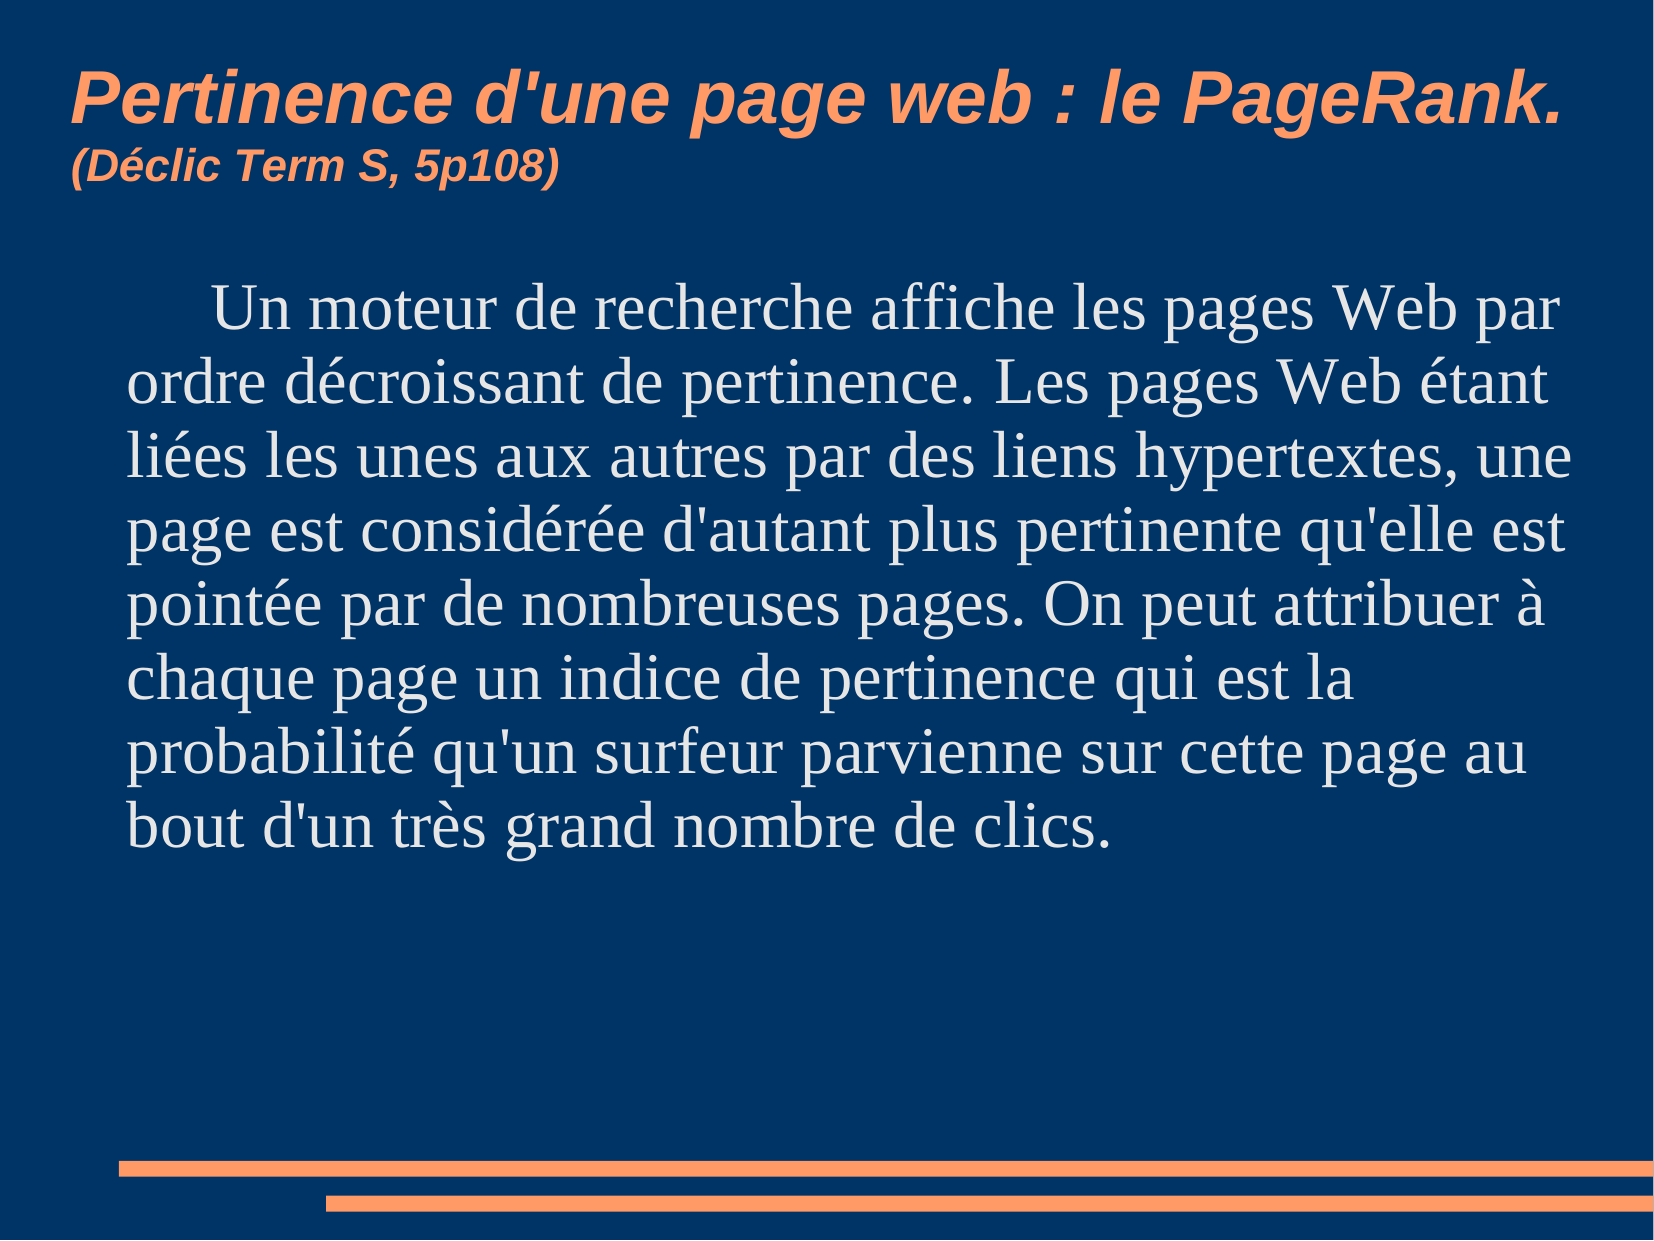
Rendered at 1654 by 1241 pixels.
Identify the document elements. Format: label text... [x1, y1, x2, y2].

title Pertinence d'une page web : le PageRank. (Déclic Term S, 5p108) [70, 19, 1619, 228]
list Un moteur de recherche affiche les pages Web par ordre décroissant de pertinence. Les pages Web étant liées les unes aux autres par des liens hypertextes, une page est considérée d'autant plus pertinente qu'elle est pointée par de nombreuses pages. On peut attribuer à chaque page un indice de pertinence qui est la probabilité qu'un surfeur parvienne sur cette page au bout d'un très grand nombre de clics. [55, 269, 1602, 966]
